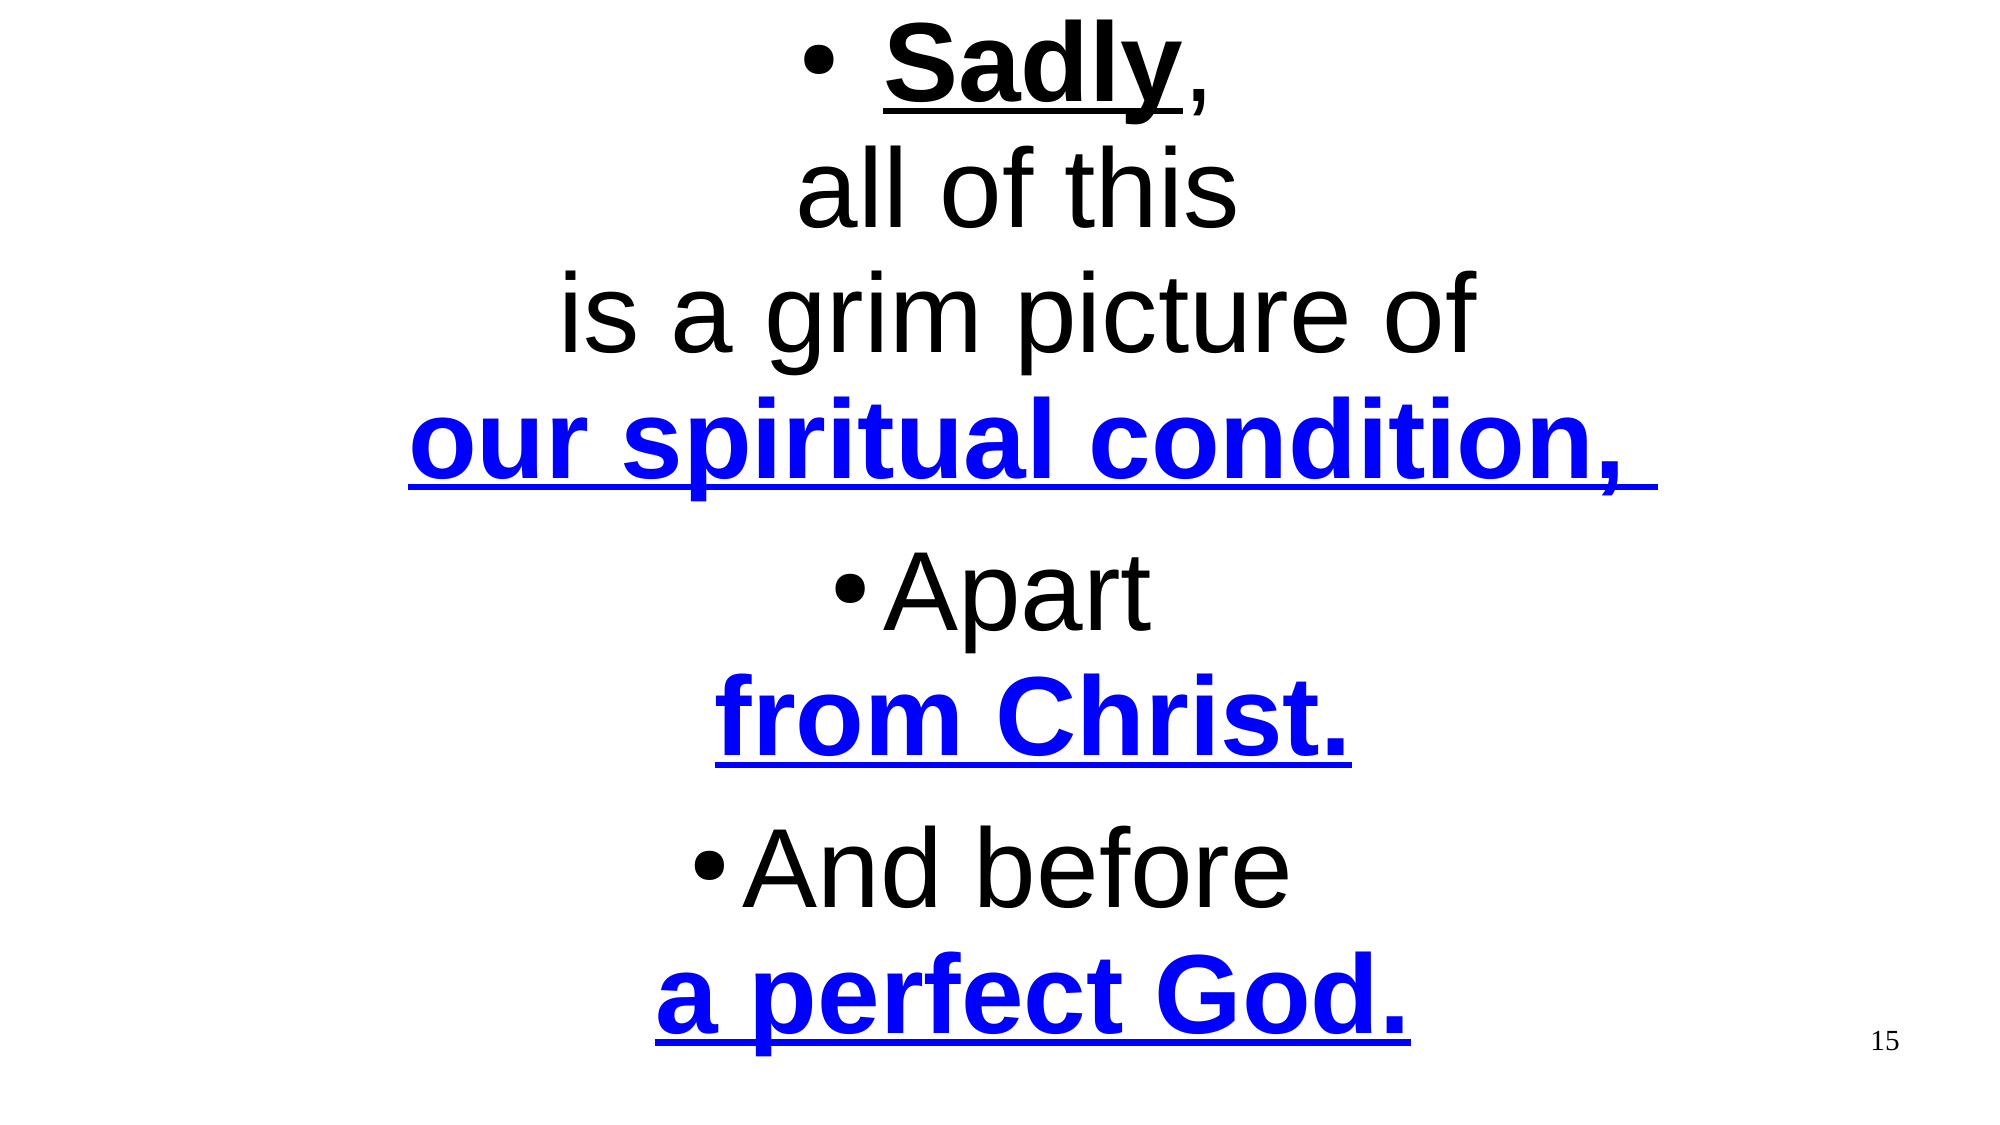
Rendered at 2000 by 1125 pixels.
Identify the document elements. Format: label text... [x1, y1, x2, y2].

list Sadly, all of this is a grim picture of our spiritual condition, Apart from Christ. And before a perfect God. [0, 0, 1996, 1123]
